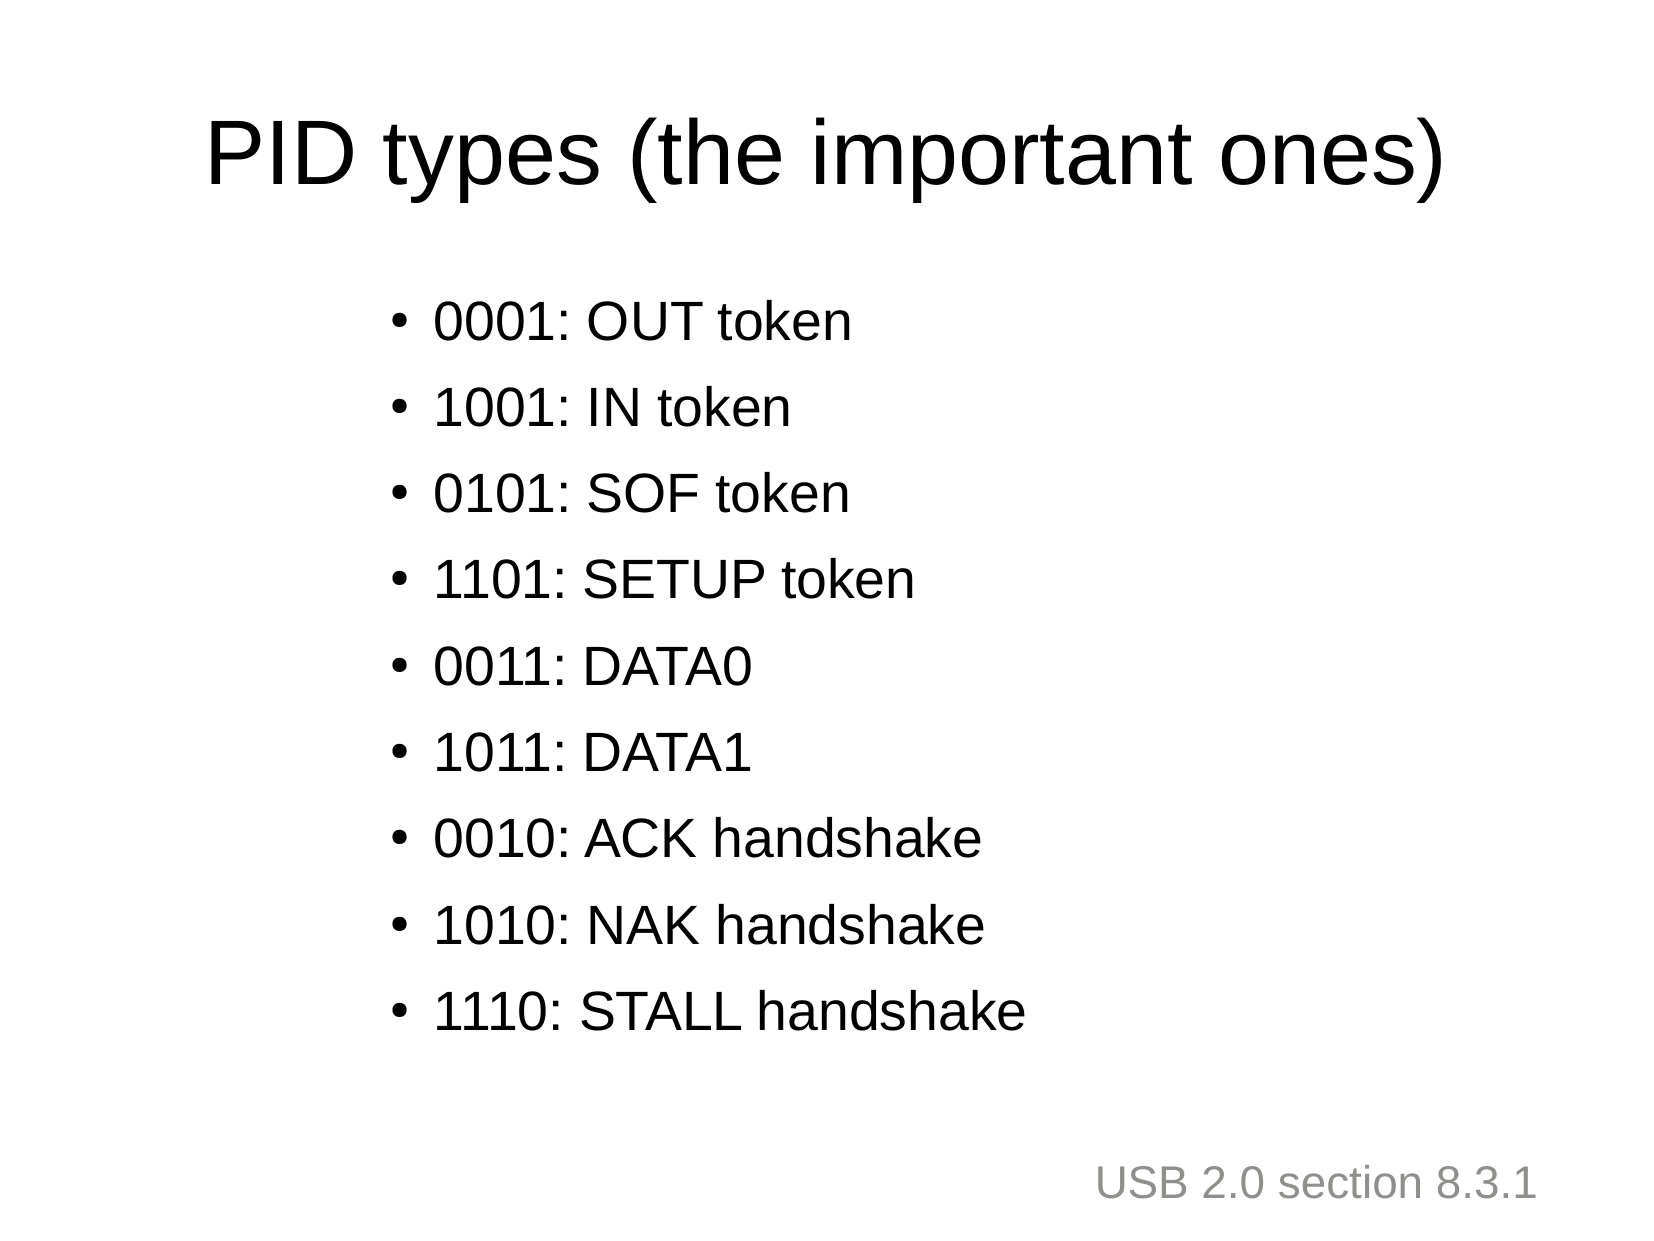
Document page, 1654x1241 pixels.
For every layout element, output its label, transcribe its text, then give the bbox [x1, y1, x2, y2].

text_box USB 2.0 section 8.3.1 [1080, 1149, 1636, 1231]
title PID types (the important ones) [82, 49, 1571, 257]
list 0001: OUT token 1001: IN token 0101: SOF token 1101: SETUP token 0011: DATA0 1011: DATA1 0010: ACK handshake 1010: NAK handshake 1110: STALL handshake [375, 290, 1201, 1051]
